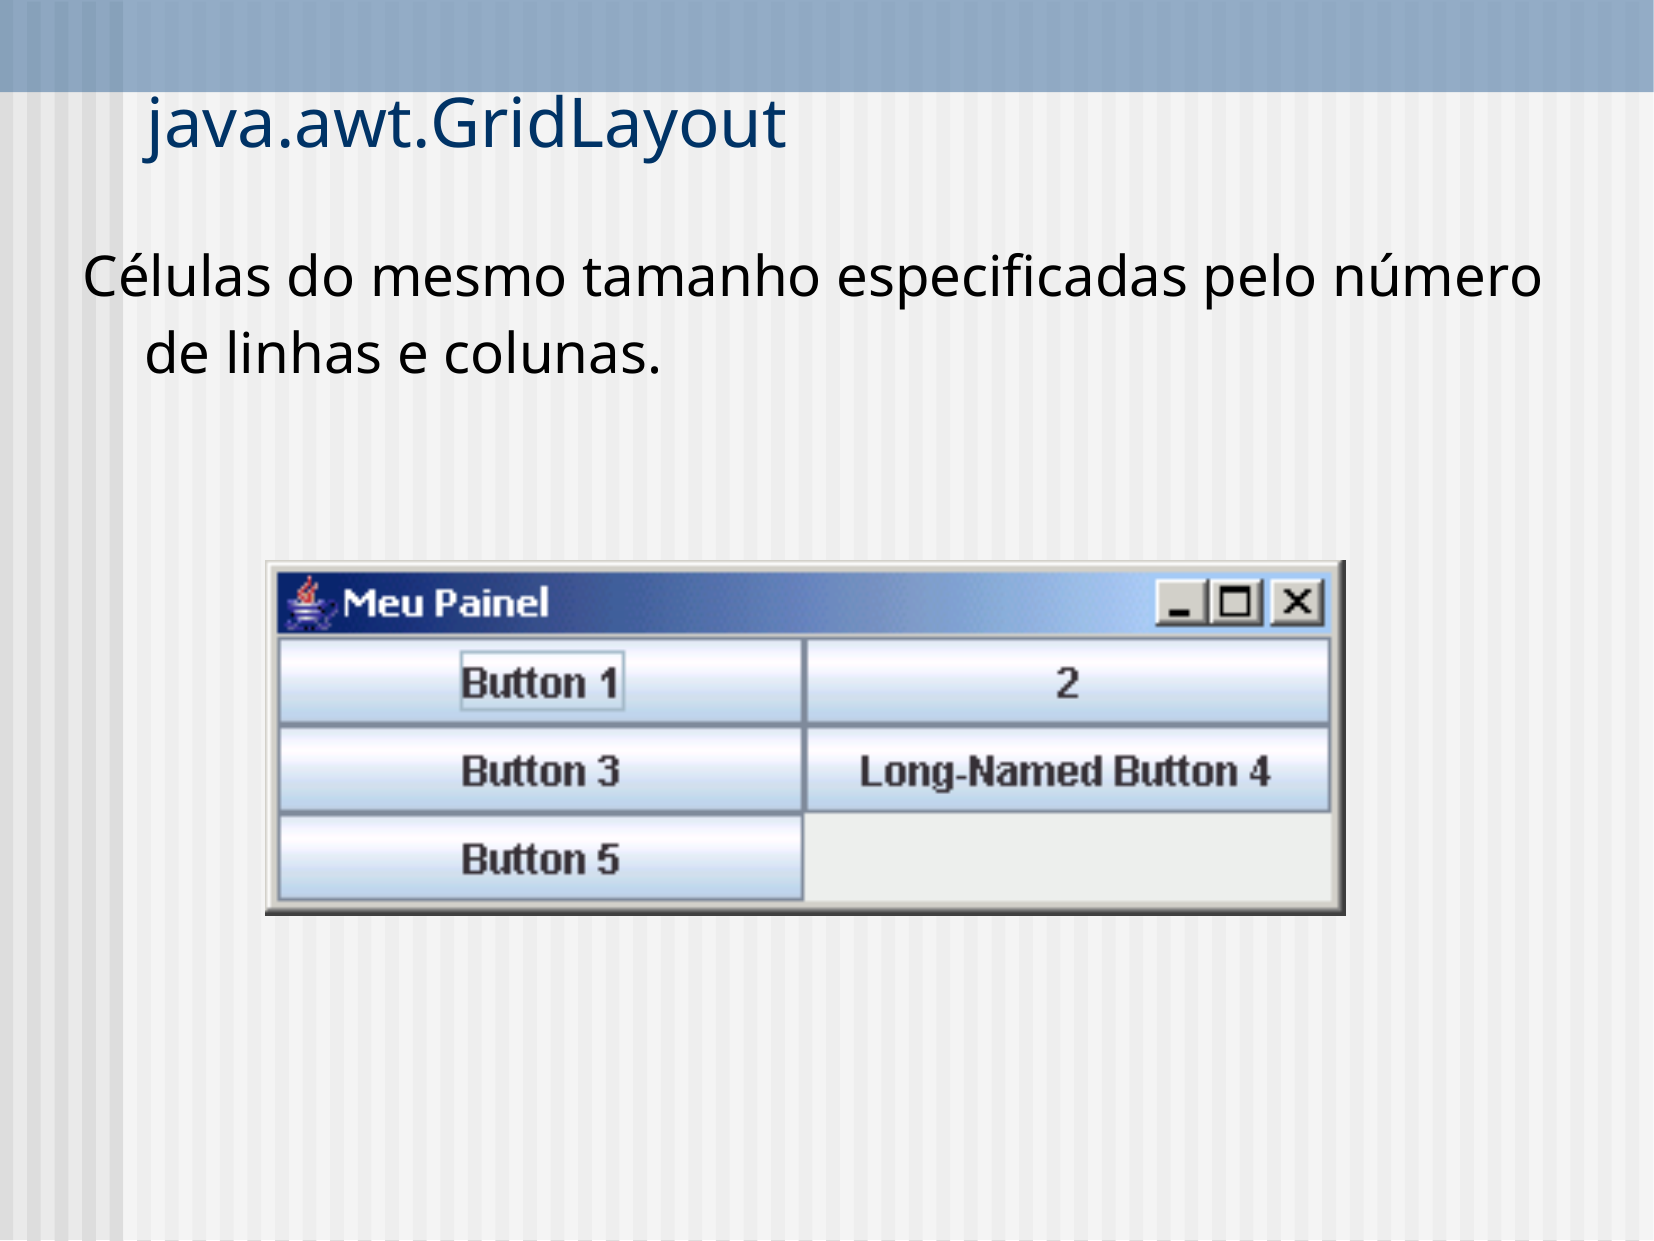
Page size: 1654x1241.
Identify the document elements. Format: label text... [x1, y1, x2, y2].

title java.awt.GridLayout [146, 29, 1536, 212]
picture [265, 560, 1346, 916]
list Células do mesmo tamanho especificadas pelo número de linhas e colunas. [82, 236, 1571, 1094]
